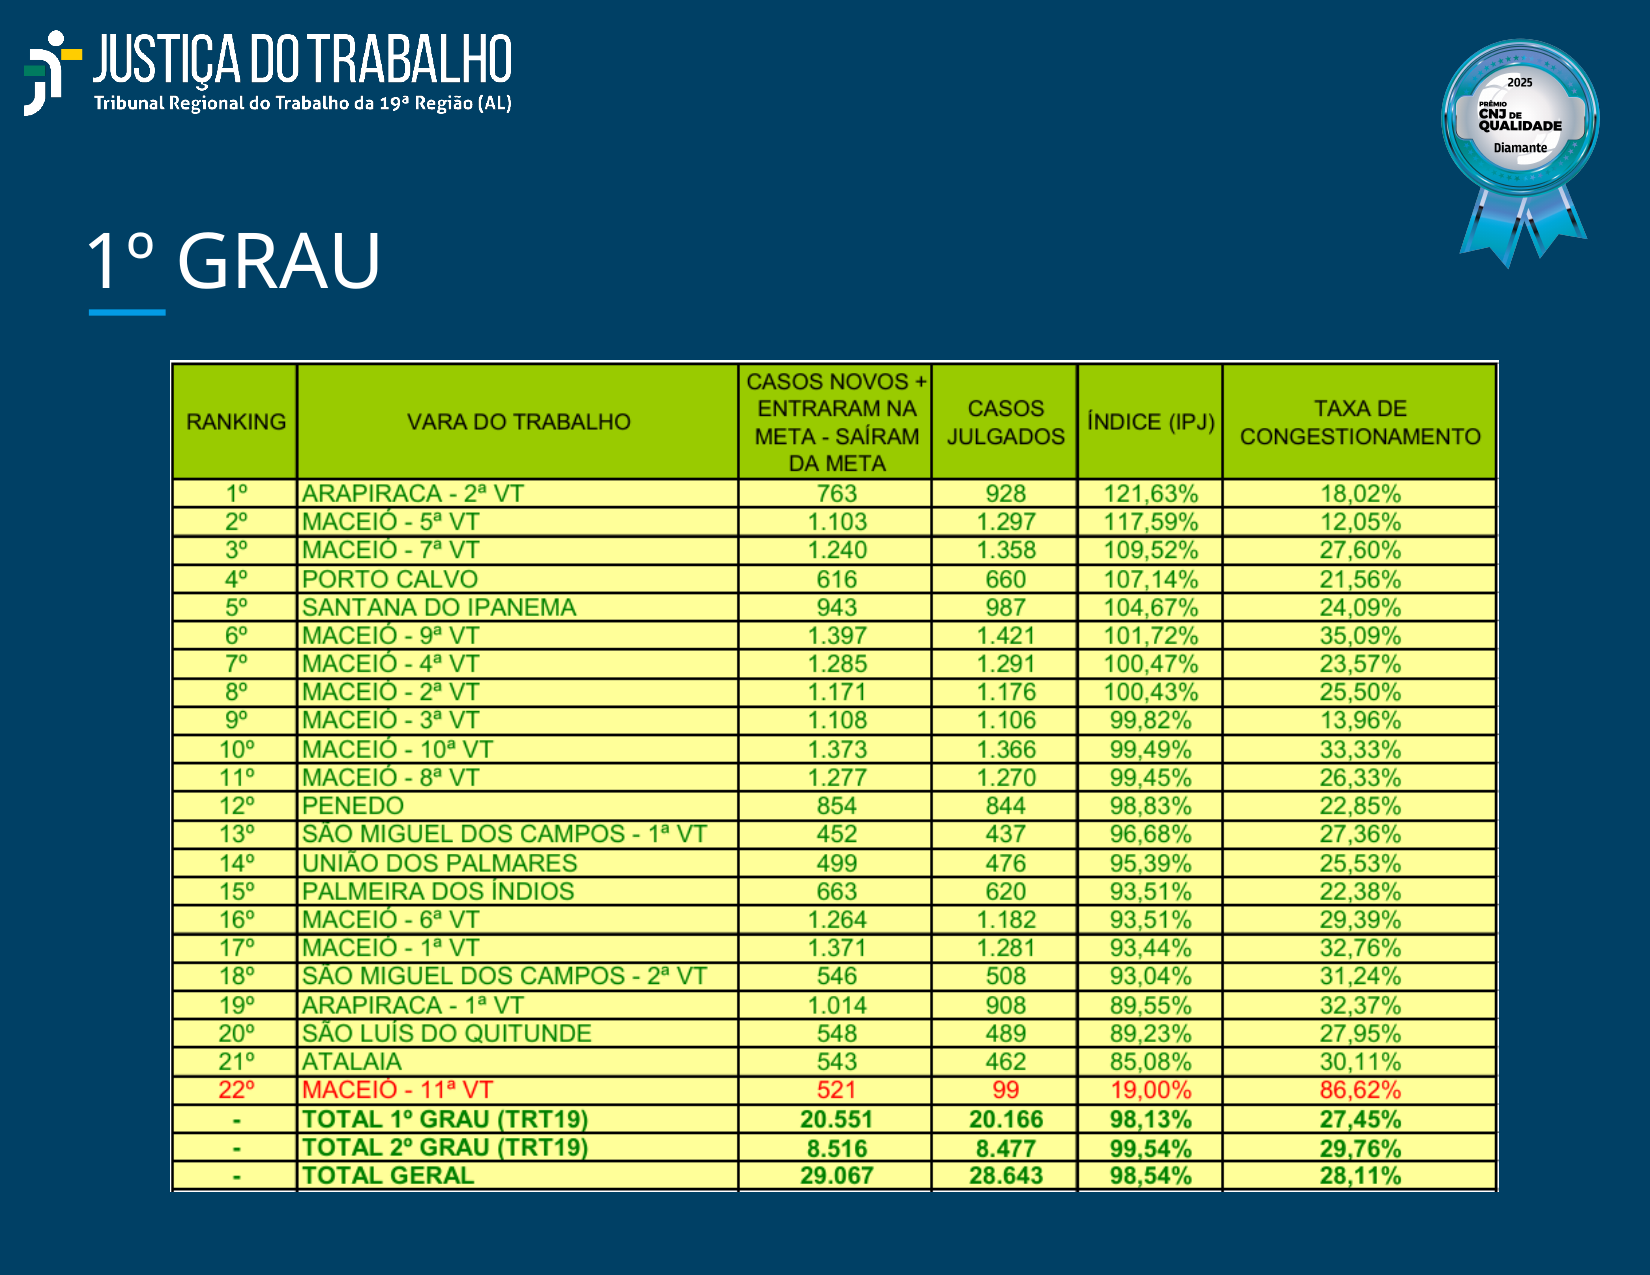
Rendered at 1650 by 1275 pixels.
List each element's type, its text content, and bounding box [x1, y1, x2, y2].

picture [170, 360, 1499, 1192]
picture [24, 30, 511, 116]
title 1º GRAU [63, 159, 790, 323]
picture [1440, 37, 1601, 271]
